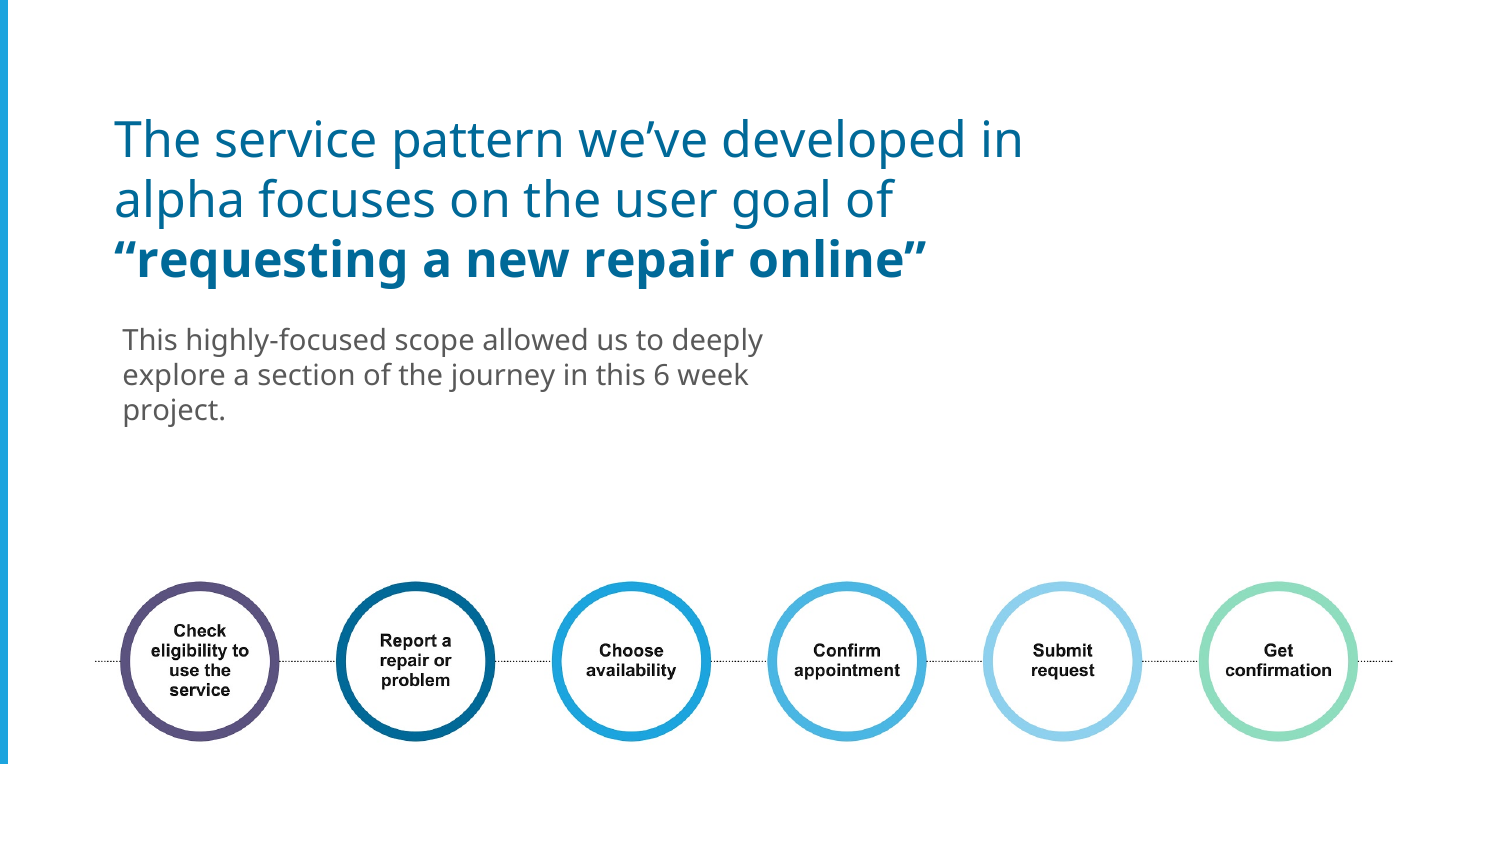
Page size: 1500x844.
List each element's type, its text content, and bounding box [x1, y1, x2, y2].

title The service pattern we’ve developed in alpha focuses on the user goal of “requesting a new repair online” [84, 92, 1098, 208]
picture [24, 511, 1475, 818]
text_box This highly-focused scope allowed us to deeply explore a section of the journey in this 6 week project. [107, 306, 831, 524]
